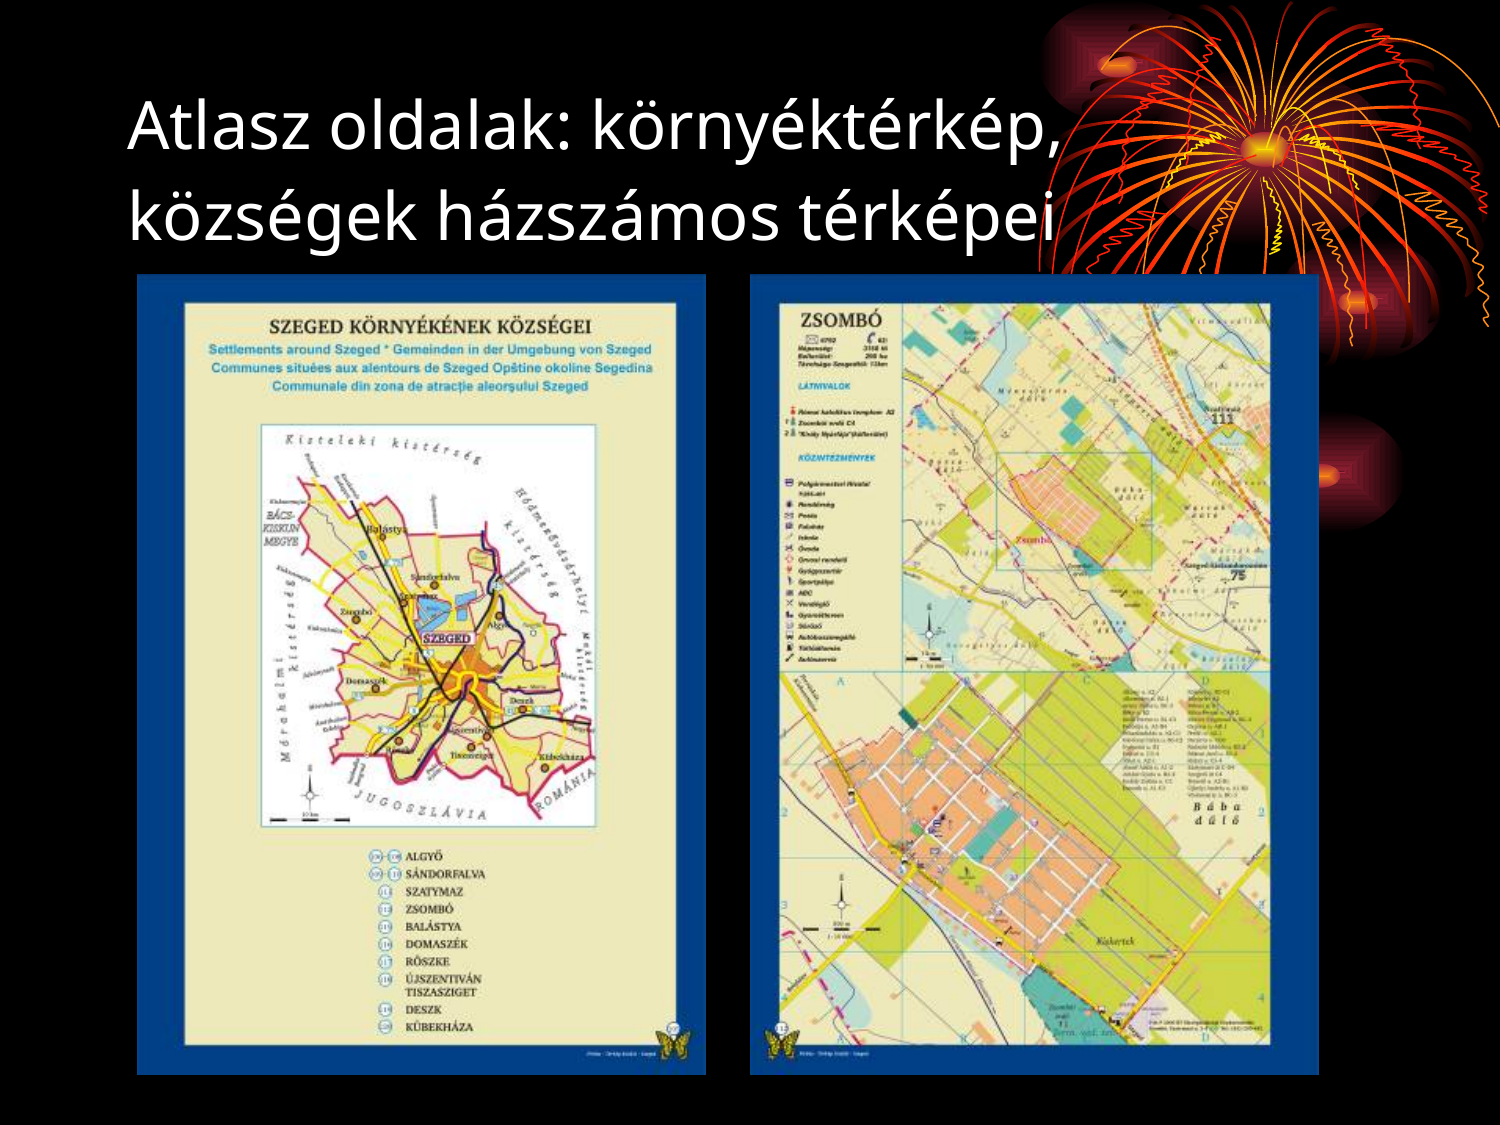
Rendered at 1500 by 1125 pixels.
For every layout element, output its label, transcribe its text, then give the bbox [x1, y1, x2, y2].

picture [137, 274, 706, 1075]
title Atlasz oldalak: környéktérkép, községek házszámos térképei [112, 49, 1388, 290]
picture [750, 274, 1319, 1075]
